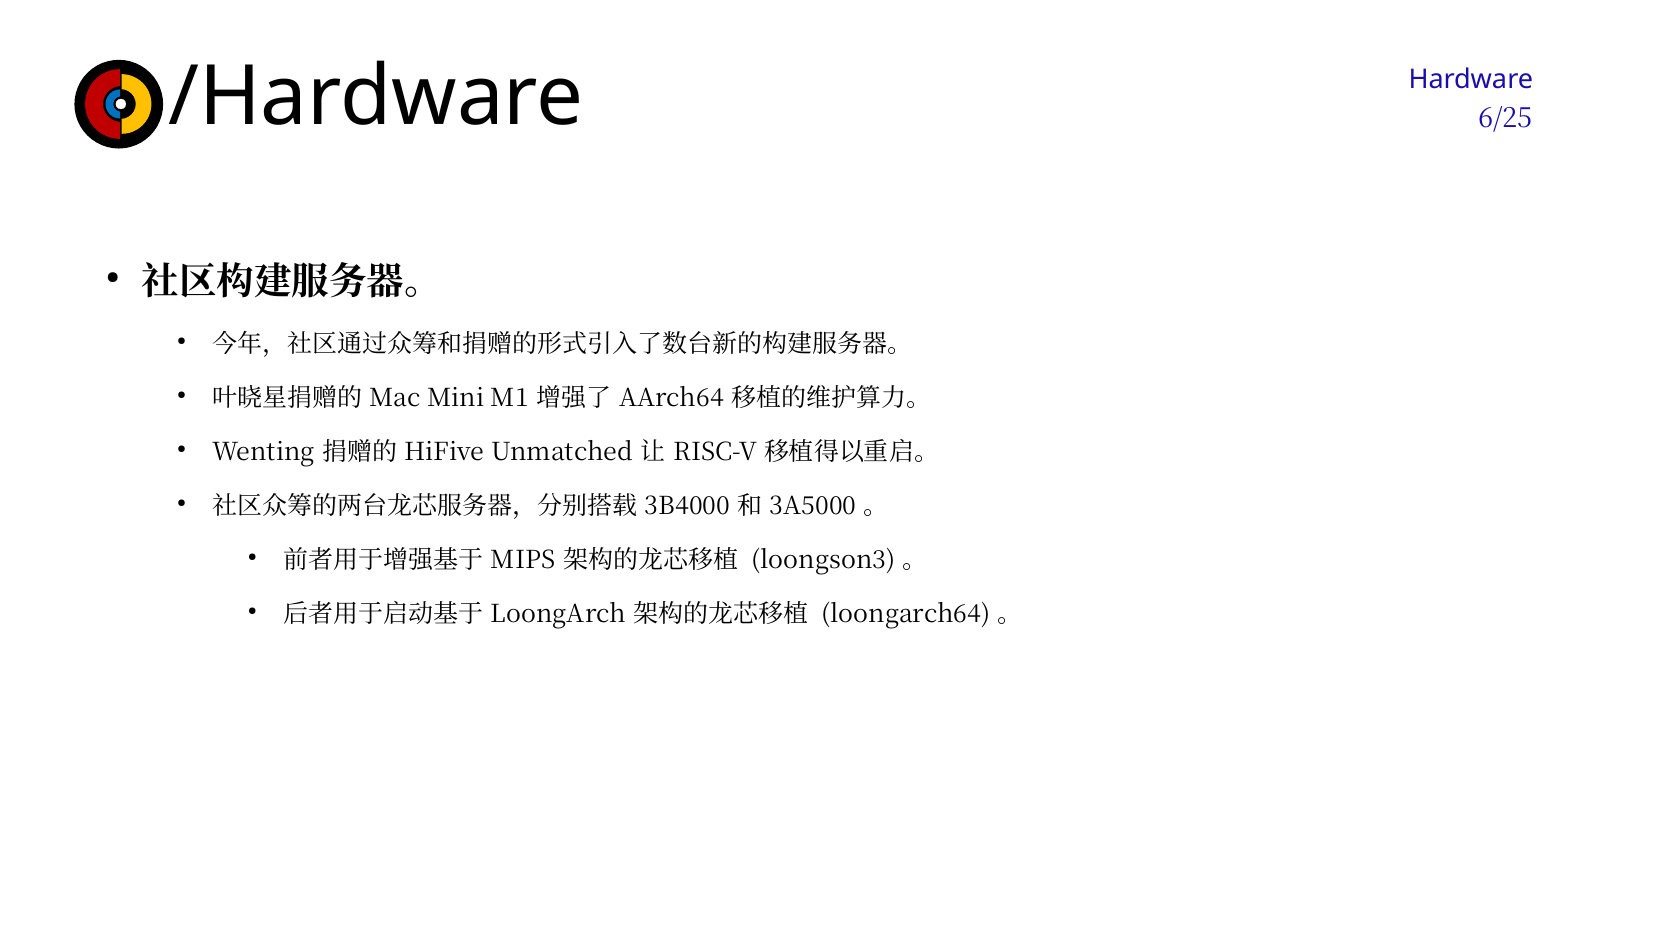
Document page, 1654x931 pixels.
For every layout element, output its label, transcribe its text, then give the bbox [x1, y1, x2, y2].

picture [71, 57, 153, 151]
text_box /Hardware [153, 28, 739, 224]
text_box Hardware 2/25 [1393, 52, 1568, 223]
text_box 社区构建服务器。 今年，社区通过众筹和捐赠的形式引入了数台新的构建服务器。 叶晓星捐赠的Mac Mini M1增强了AArch64移植的维护算力。 Wenting捐赠的HiFive Unmatched让RISC-V移植得以重启。 社区众筹的两台龙芯服务器，分别搭载3B4000和3A5000。 前者用于增强基于MIPS架构的龙芯移植 (loongson3)。 后者用于启动基于LoongArch架构的龙芯移植 (loongarch64)。 [106, 224, 1329, 819]
